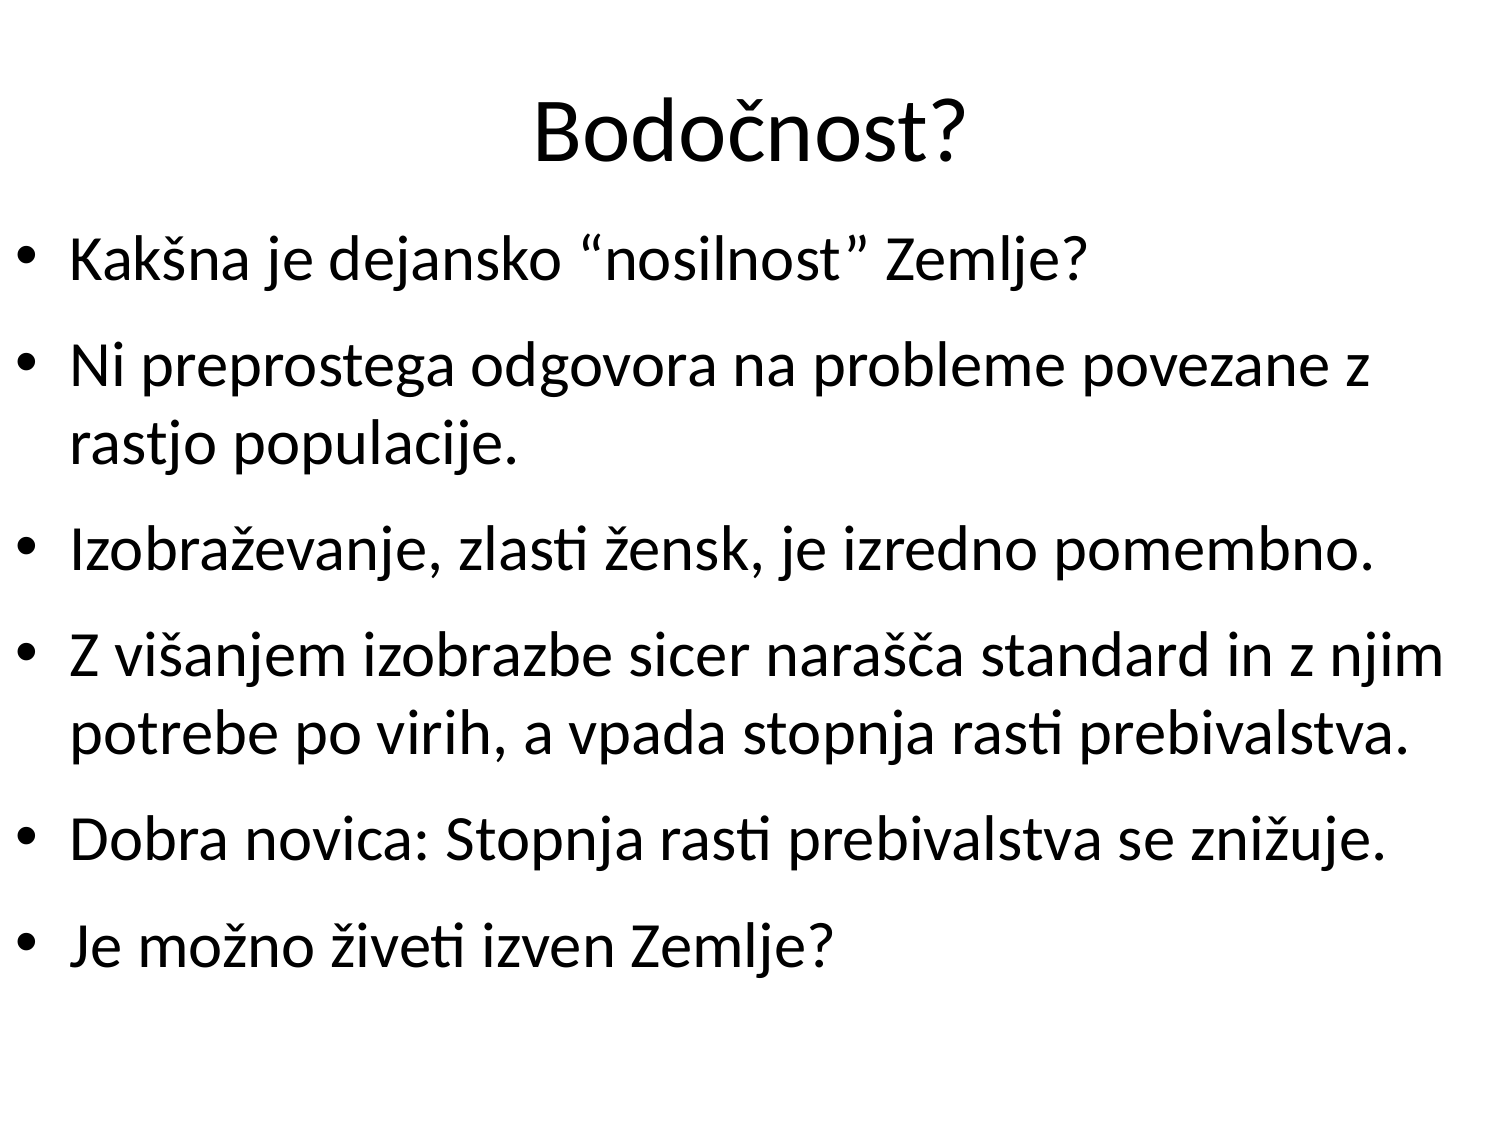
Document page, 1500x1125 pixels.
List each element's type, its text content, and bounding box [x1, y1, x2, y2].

title Bodočnost? [76, 30, 1427, 208]
list Kakšna je dejansko “nosilnost” Zemlje? Ni preprostega odgovora na probleme povezane z rastjo populacije. Izobraževanje, zlasti žensk, je izredno pomembno. Z višanjem izobrazbe sicer narašča standard in z njim potrebe po virih, a vpada stopnja rasti prebivalstva. Dobra novica: Stopnja rasti prebivalstva se znižuje. Je možno živeti izven Zemlje? [0, 208, 1500, 1047]
